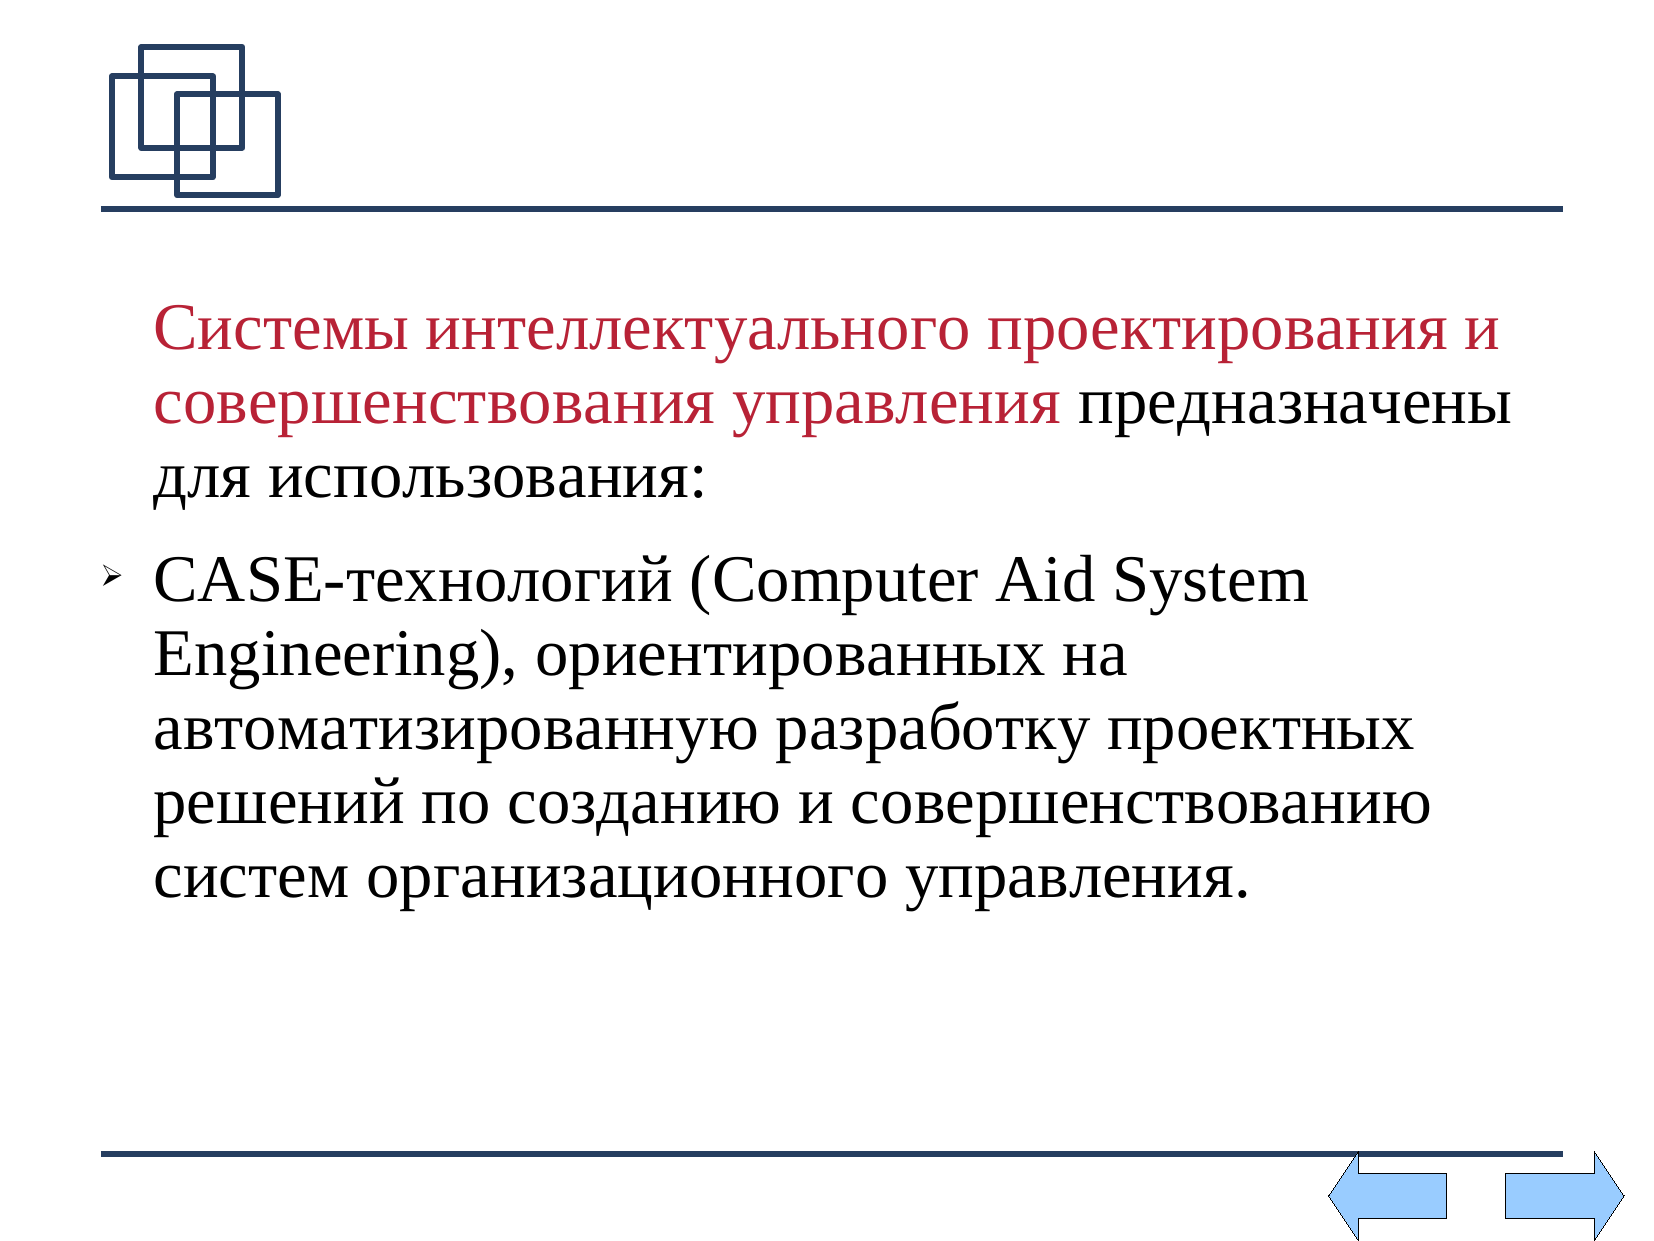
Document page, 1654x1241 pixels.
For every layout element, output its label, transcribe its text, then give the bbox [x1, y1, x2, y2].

text_box [1505, 1151, 1625, 1241]
text_box [1328, 1151, 1447, 1241]
list Системы интеллектуального проектирования и совершенствования управления предназначены для использования: CASE-технологий (Computer Aid System Engineering), ориентированных на автоматизированную разработку проектных решений по созданию и совершенствованию систем организационного управления. [82, 290, 1571, 1109]
